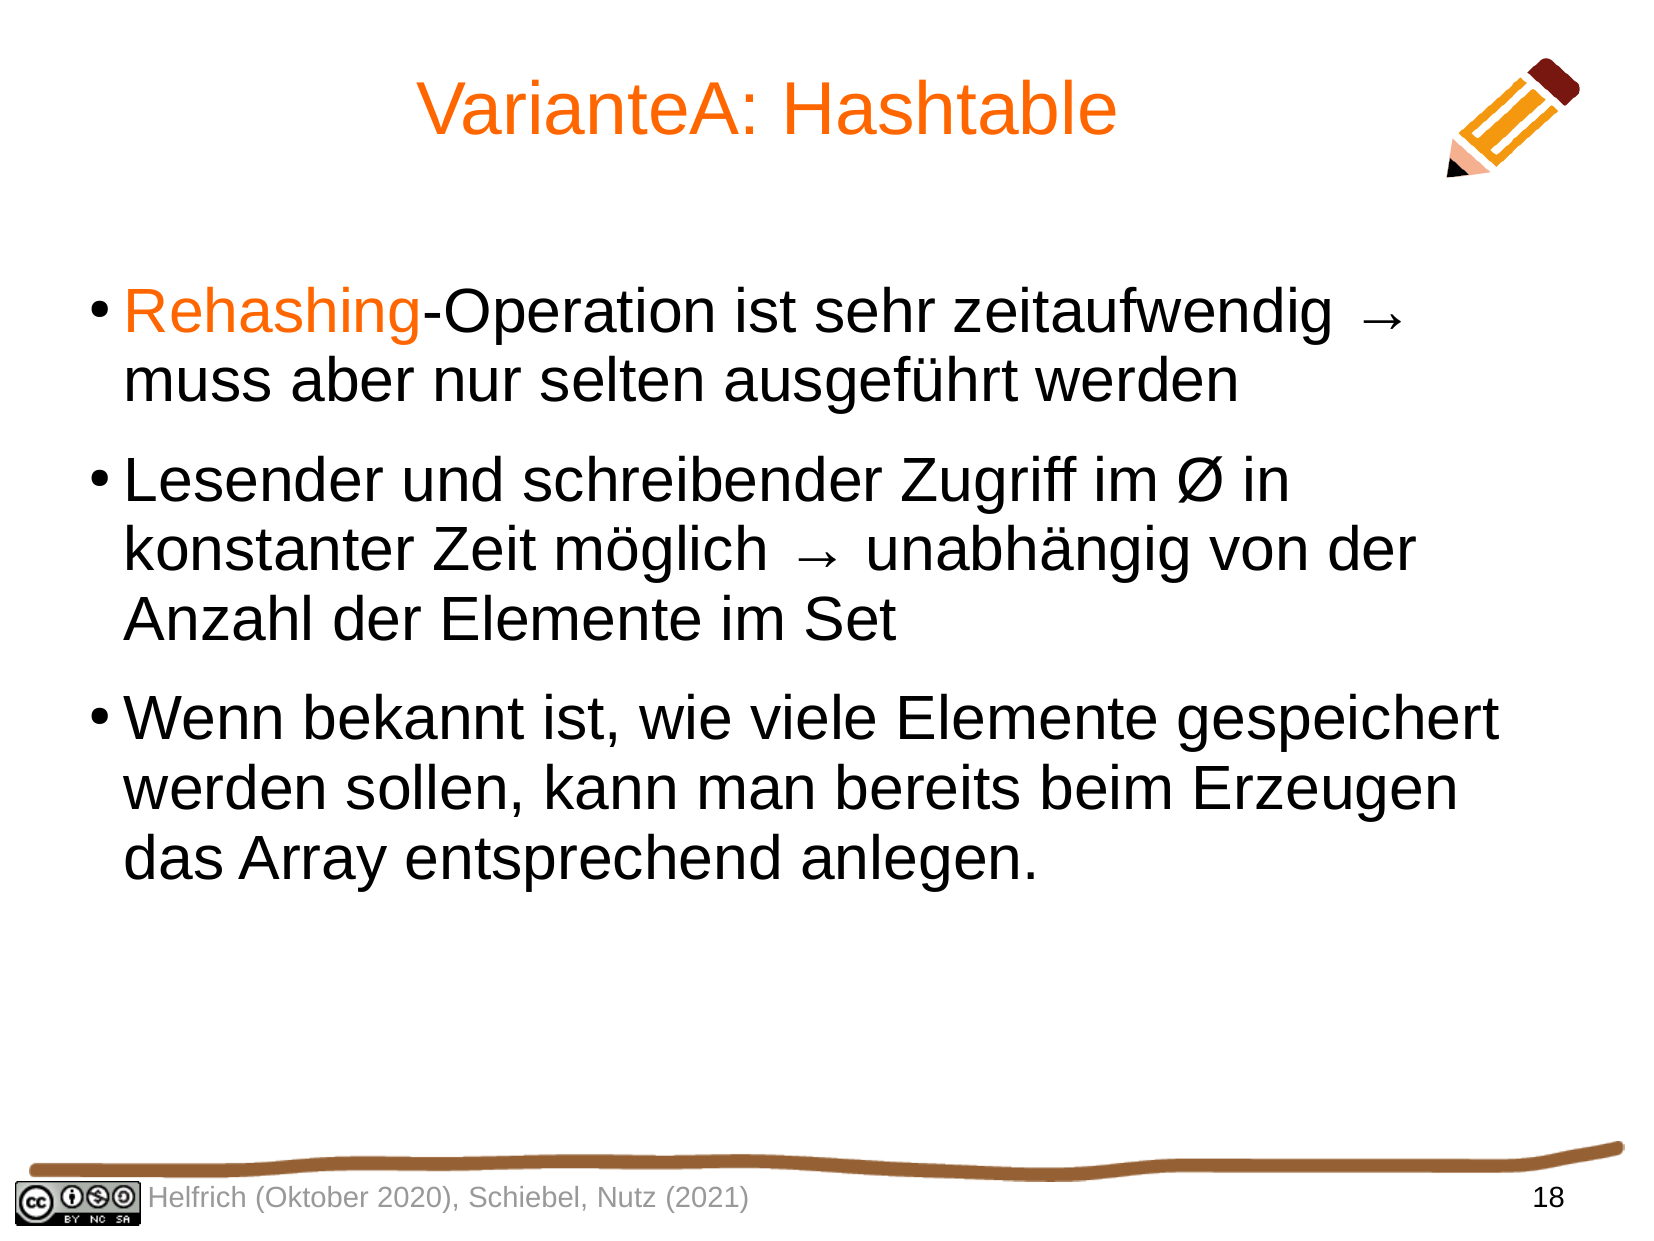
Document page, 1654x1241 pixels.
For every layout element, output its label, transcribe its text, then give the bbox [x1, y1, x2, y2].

picture [15, 1141, 1625, 1226]
picture [1447, 58, 1580, 178]
list Rehashing-Operation ist sehr zeitaufwendig → muss aber nur selten ausgeführt werden Lesender und schreibender Zugriff im Ø in konstanter Zeit möglich → unabhängig von der Anzahl der Elemente im Set Wenn bekannt ist, wie viele Elemente gespeichert werden sollen, kann man bereits beim Erzeugen das Array entsprechend anlegen. [88, 275, 1565, 1142]
title VarianteA: Hashtable [88, 39, 1447, 178]
